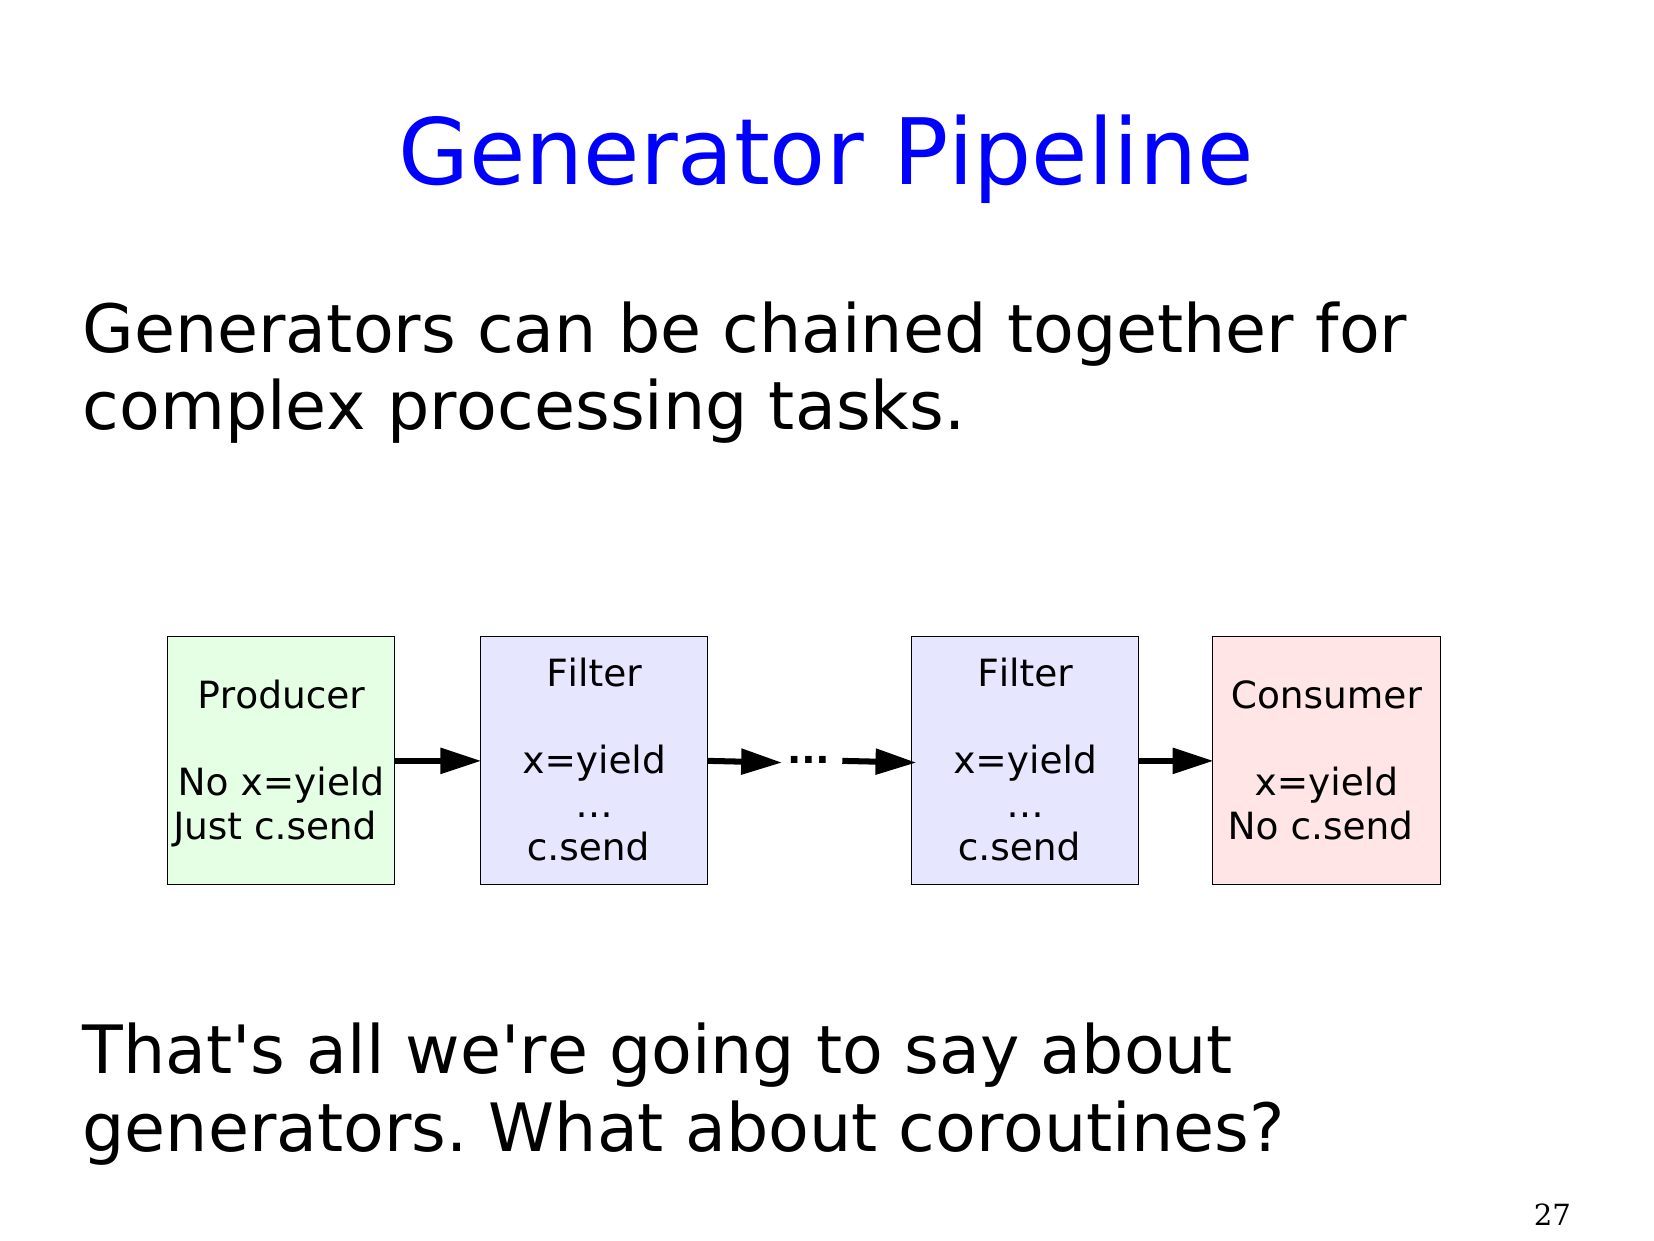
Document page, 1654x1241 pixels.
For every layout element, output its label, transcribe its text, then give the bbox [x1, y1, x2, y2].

text_box Consumer x=yield No c.send [1212, 636, 1441, 885]
text_box Filter x=yield … c.send [911, 636, 1139, 885]
list Generators can be chained together for complex processing tasks. That's all we're going to say about generators. What about coroutines? [82, 290, 1571, 1168]
text_box Filter x=yield … c.send [480, 636, 708, 885]
text_box ... [772, 721, 861, 781]
title Generator Pipeline [82, 49, 1571, 257]
text_box Producer No x=yield Just c.send [167, 636, 395, 885]
